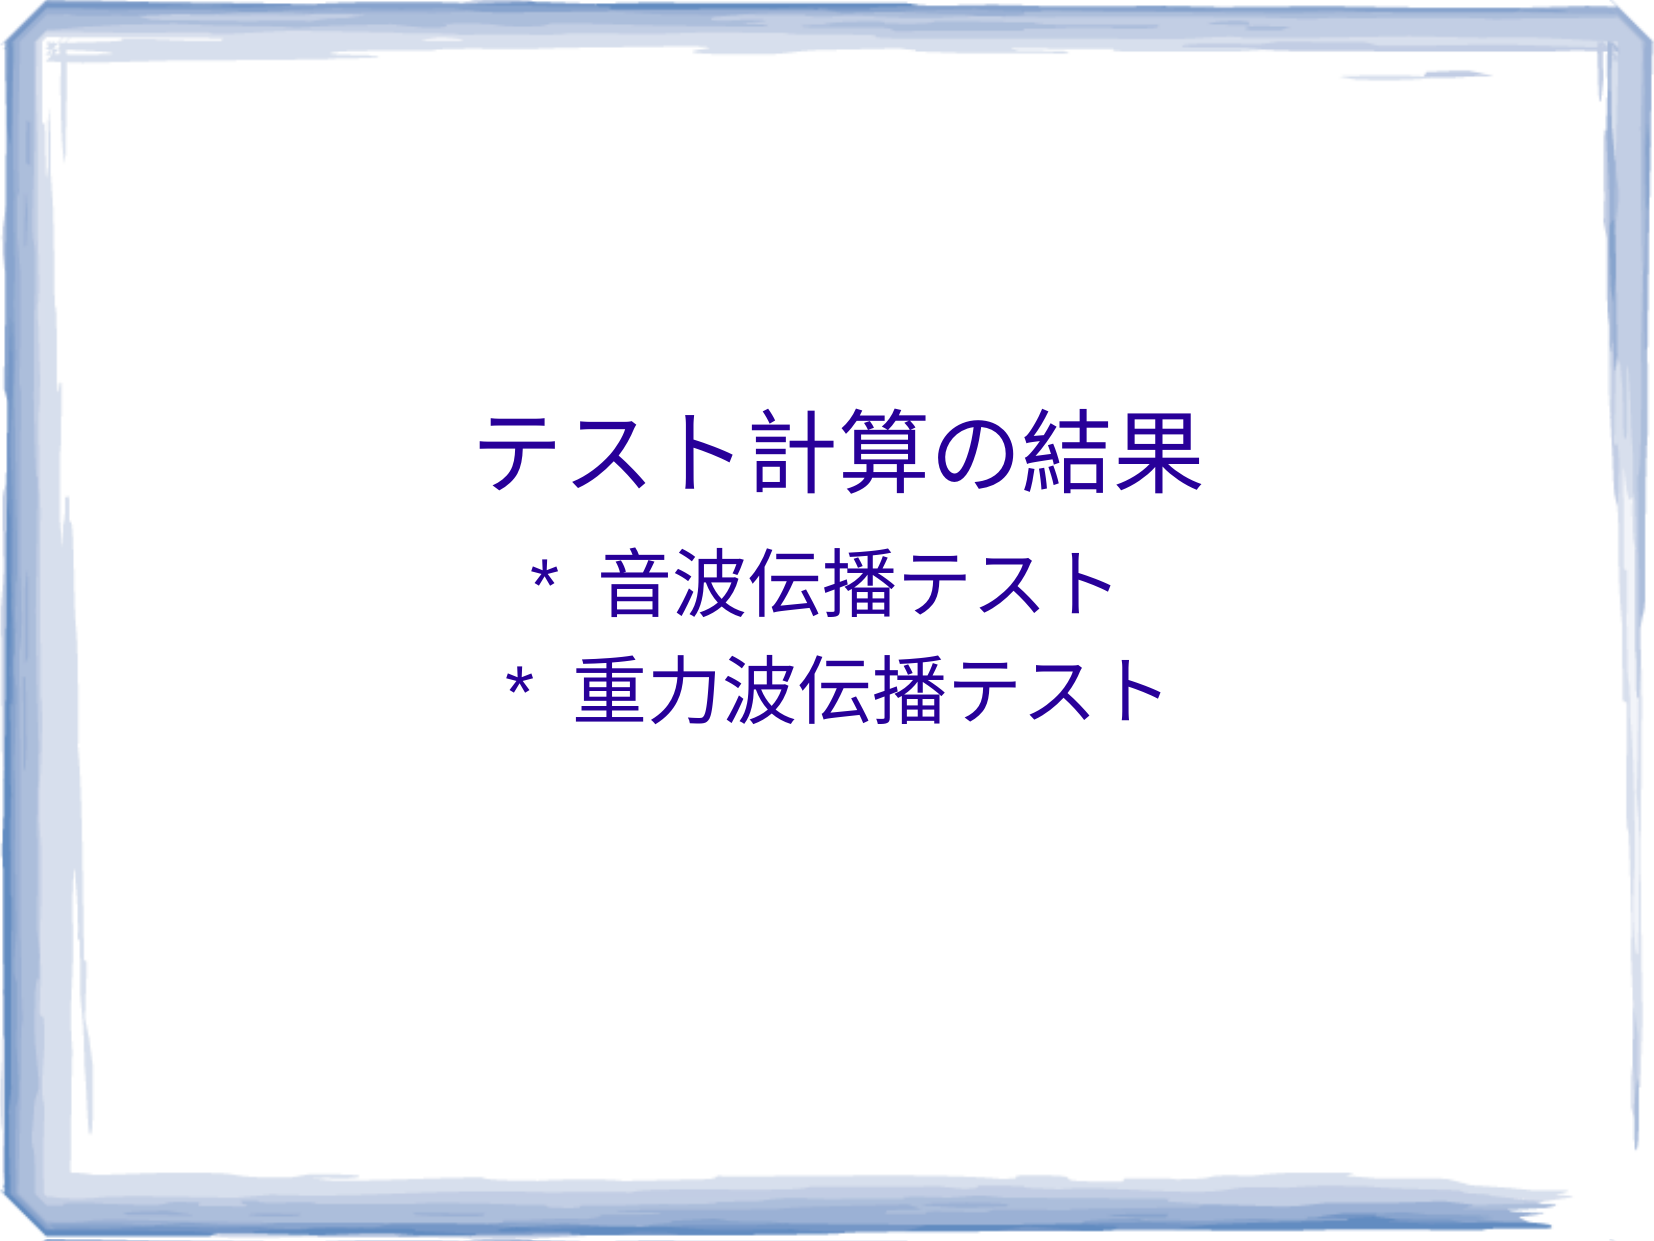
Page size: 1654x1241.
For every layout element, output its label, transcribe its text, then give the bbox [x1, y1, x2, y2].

picture [0, 0, 1654, 1241]
title テスト計算の結果 * 音波伝播テスト * 重力波伝播テスト [53, 413, 1625, 715]
